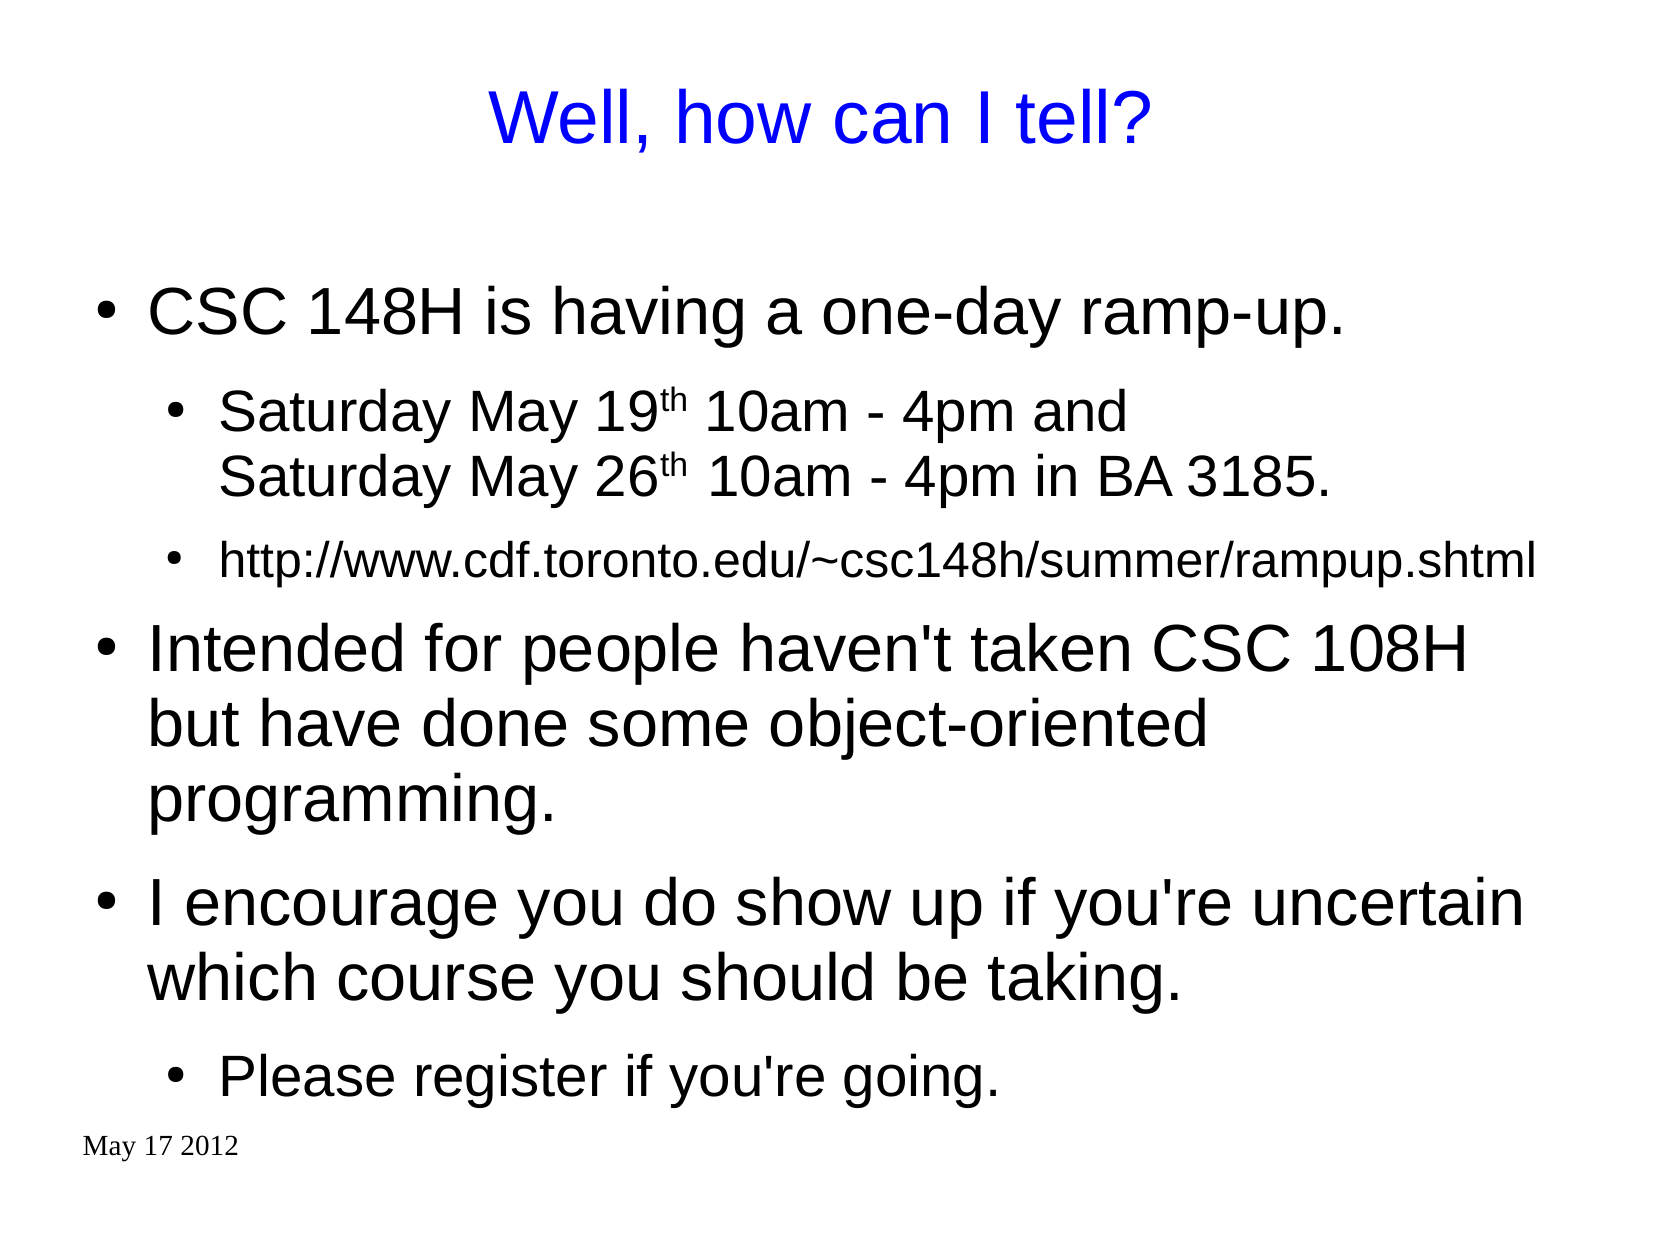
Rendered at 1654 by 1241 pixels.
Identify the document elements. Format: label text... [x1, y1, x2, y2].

title Well, how can I tell? [76, 58, 1565, 178]
list CSC 148H is having a one-day ramp-up. Saturday May 19th 10am - 4pm and Saturday May 26th 10am - 4pm in BA 3185. http://www.cdf.toronto.edu/~csc148h/summer/rampup.shtml Intended for people haven't taken CSC 108H but have done some object-oriented programming. I encourage you do show up if you're uncertain which course you should be taking. Please register if you're going. [76, 274, 1565, 1113]
